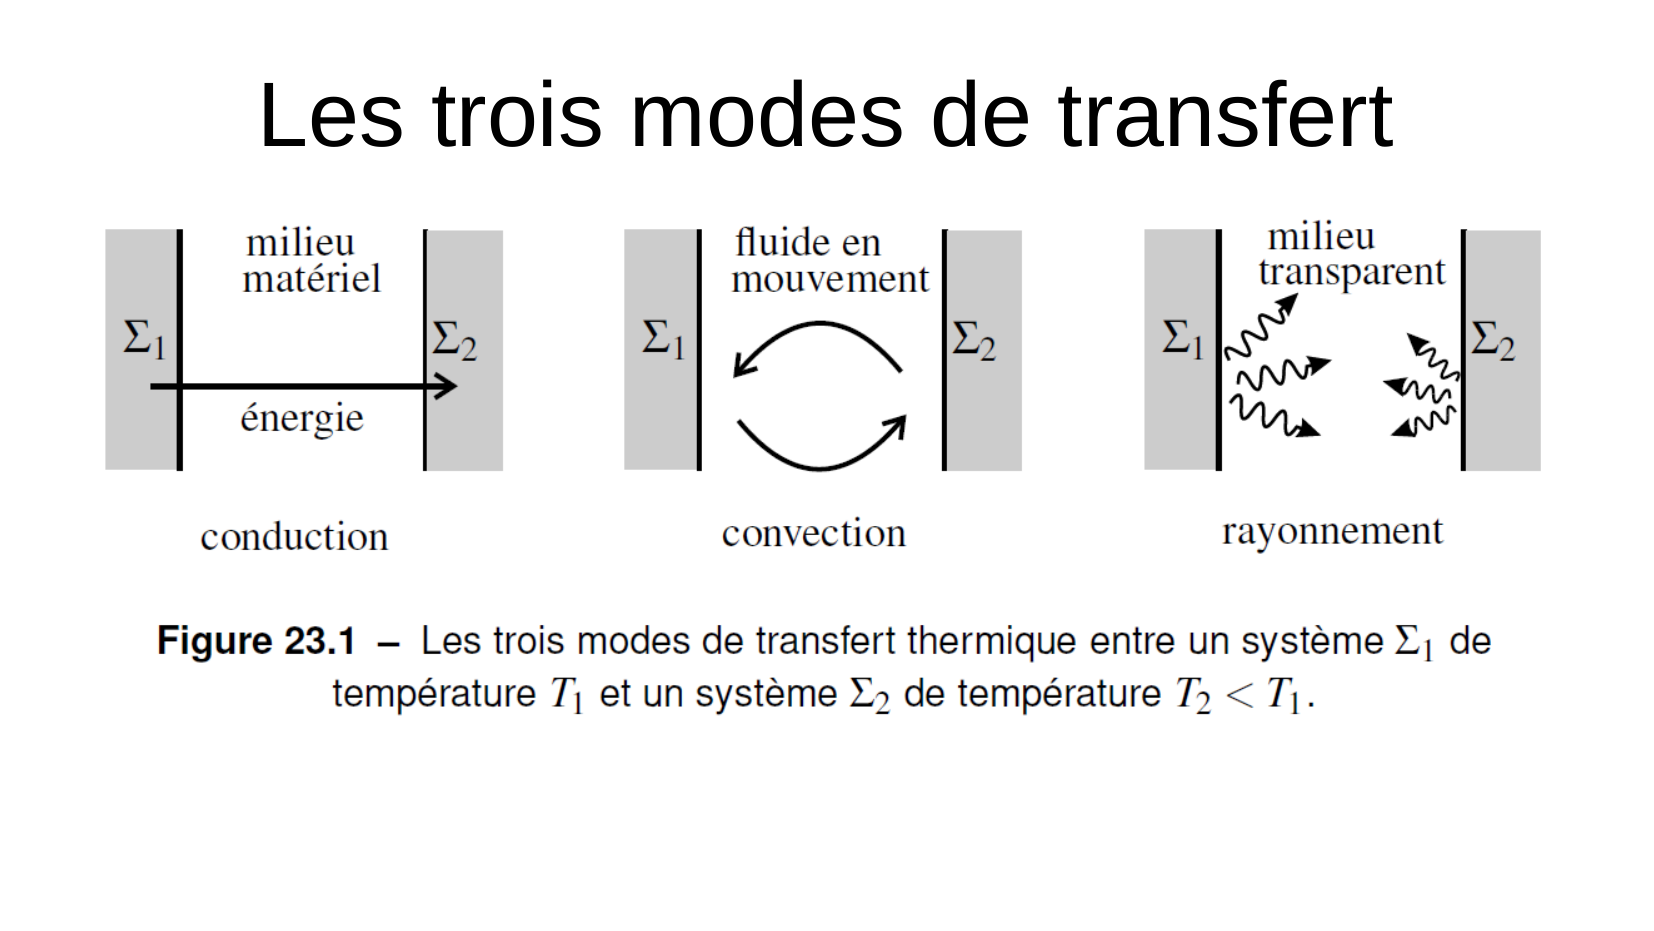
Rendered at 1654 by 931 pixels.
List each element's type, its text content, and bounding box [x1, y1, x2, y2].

picture [13, 183, 1651, 753]
title Les trois modes de transfert [82, 37, 1571, 183]
